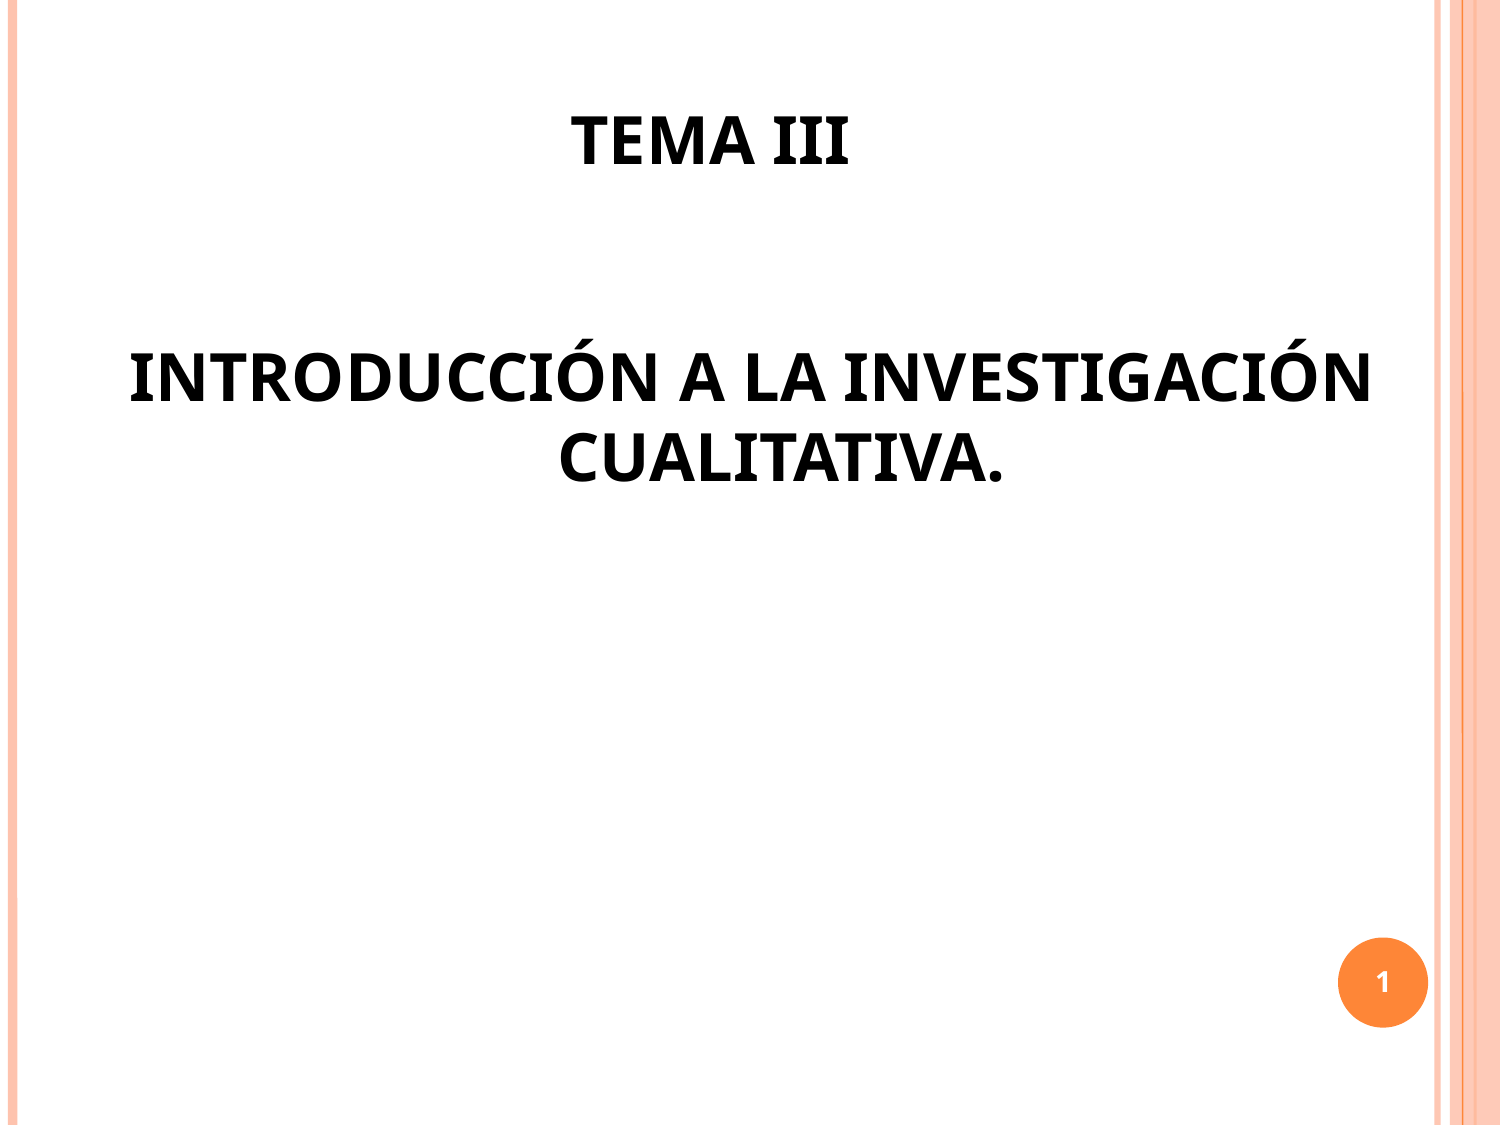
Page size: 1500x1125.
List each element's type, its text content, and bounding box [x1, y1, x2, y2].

text_box INTRODUCCIÓN A LA INVESTIGACIÓN CUALITATIVA. [64, 267, 1424, 703]
text_box TEMA III [490, 90, 931, 186]
text_box <número> [1333, 940, 1434, 1027]
